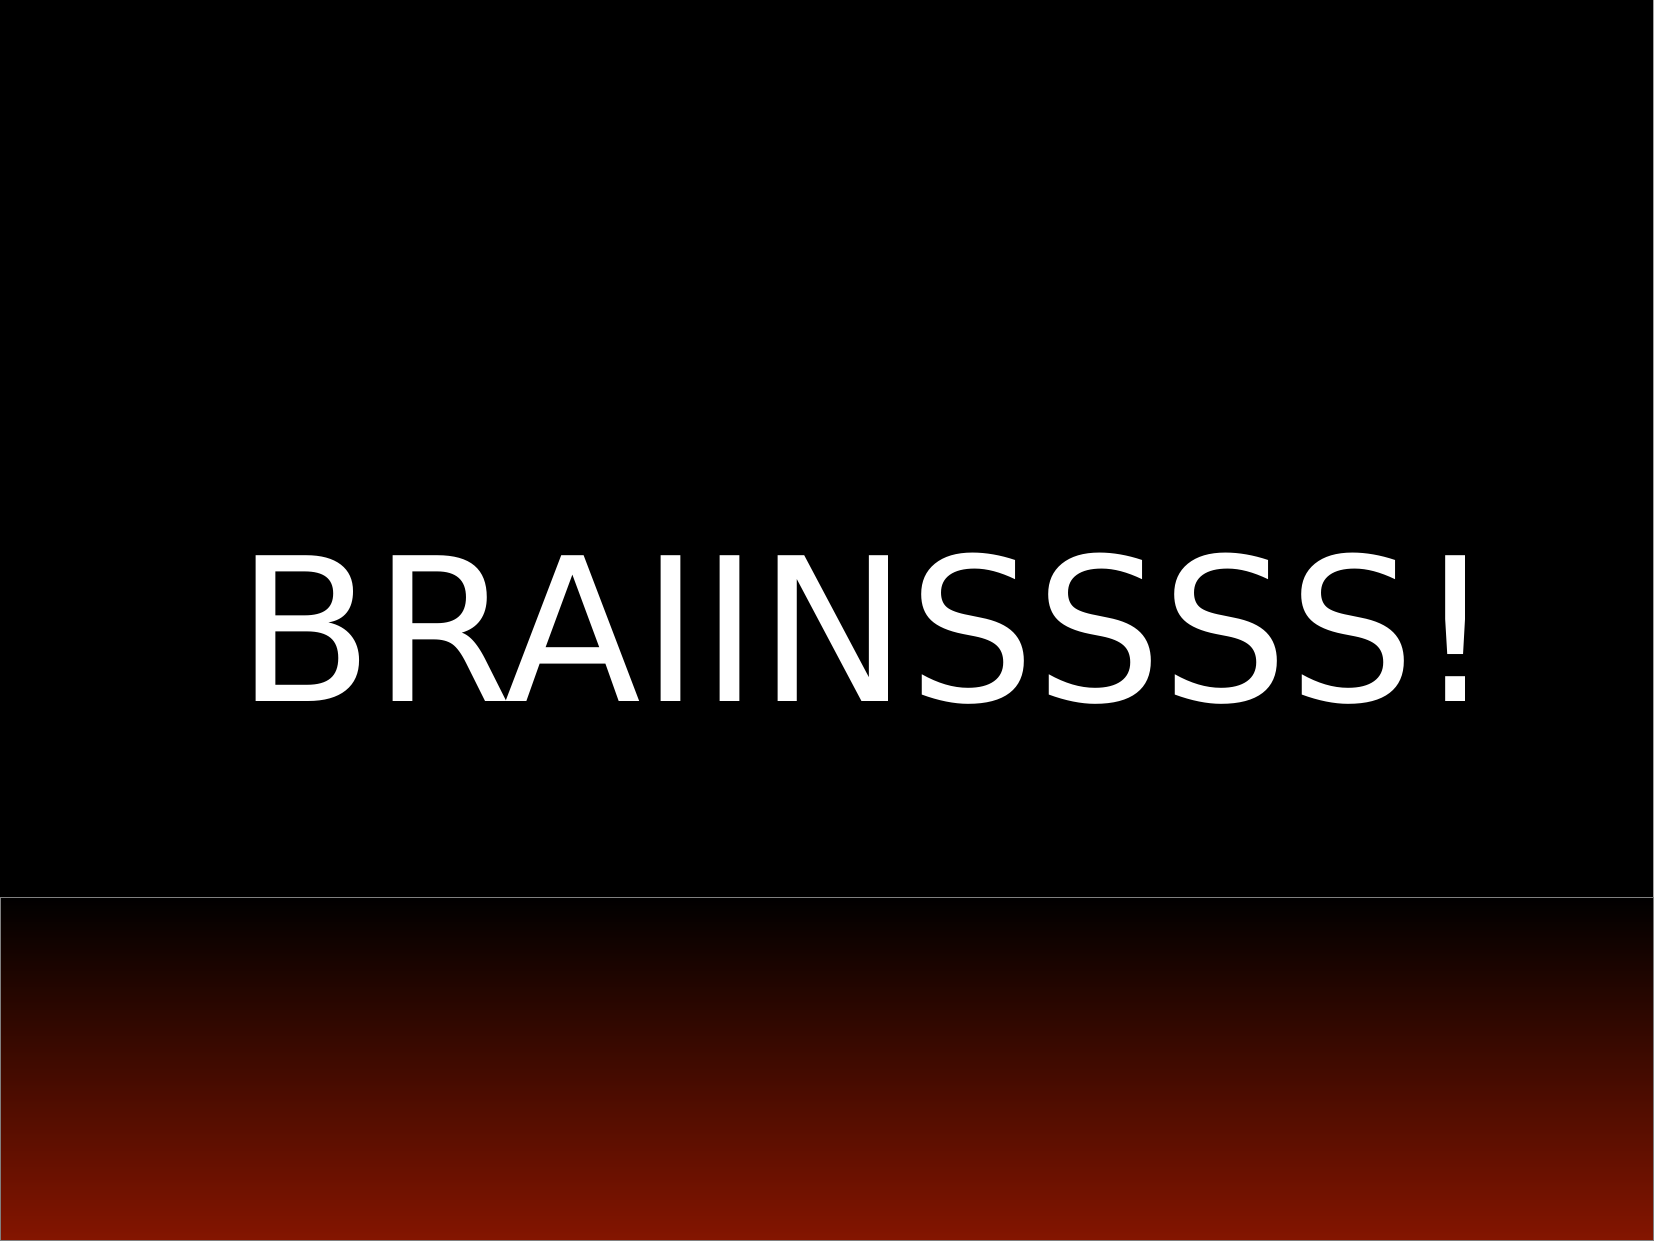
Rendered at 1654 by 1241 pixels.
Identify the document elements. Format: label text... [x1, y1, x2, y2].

text_box BRAIINSSSS! [177, 507, 1654, 863]
